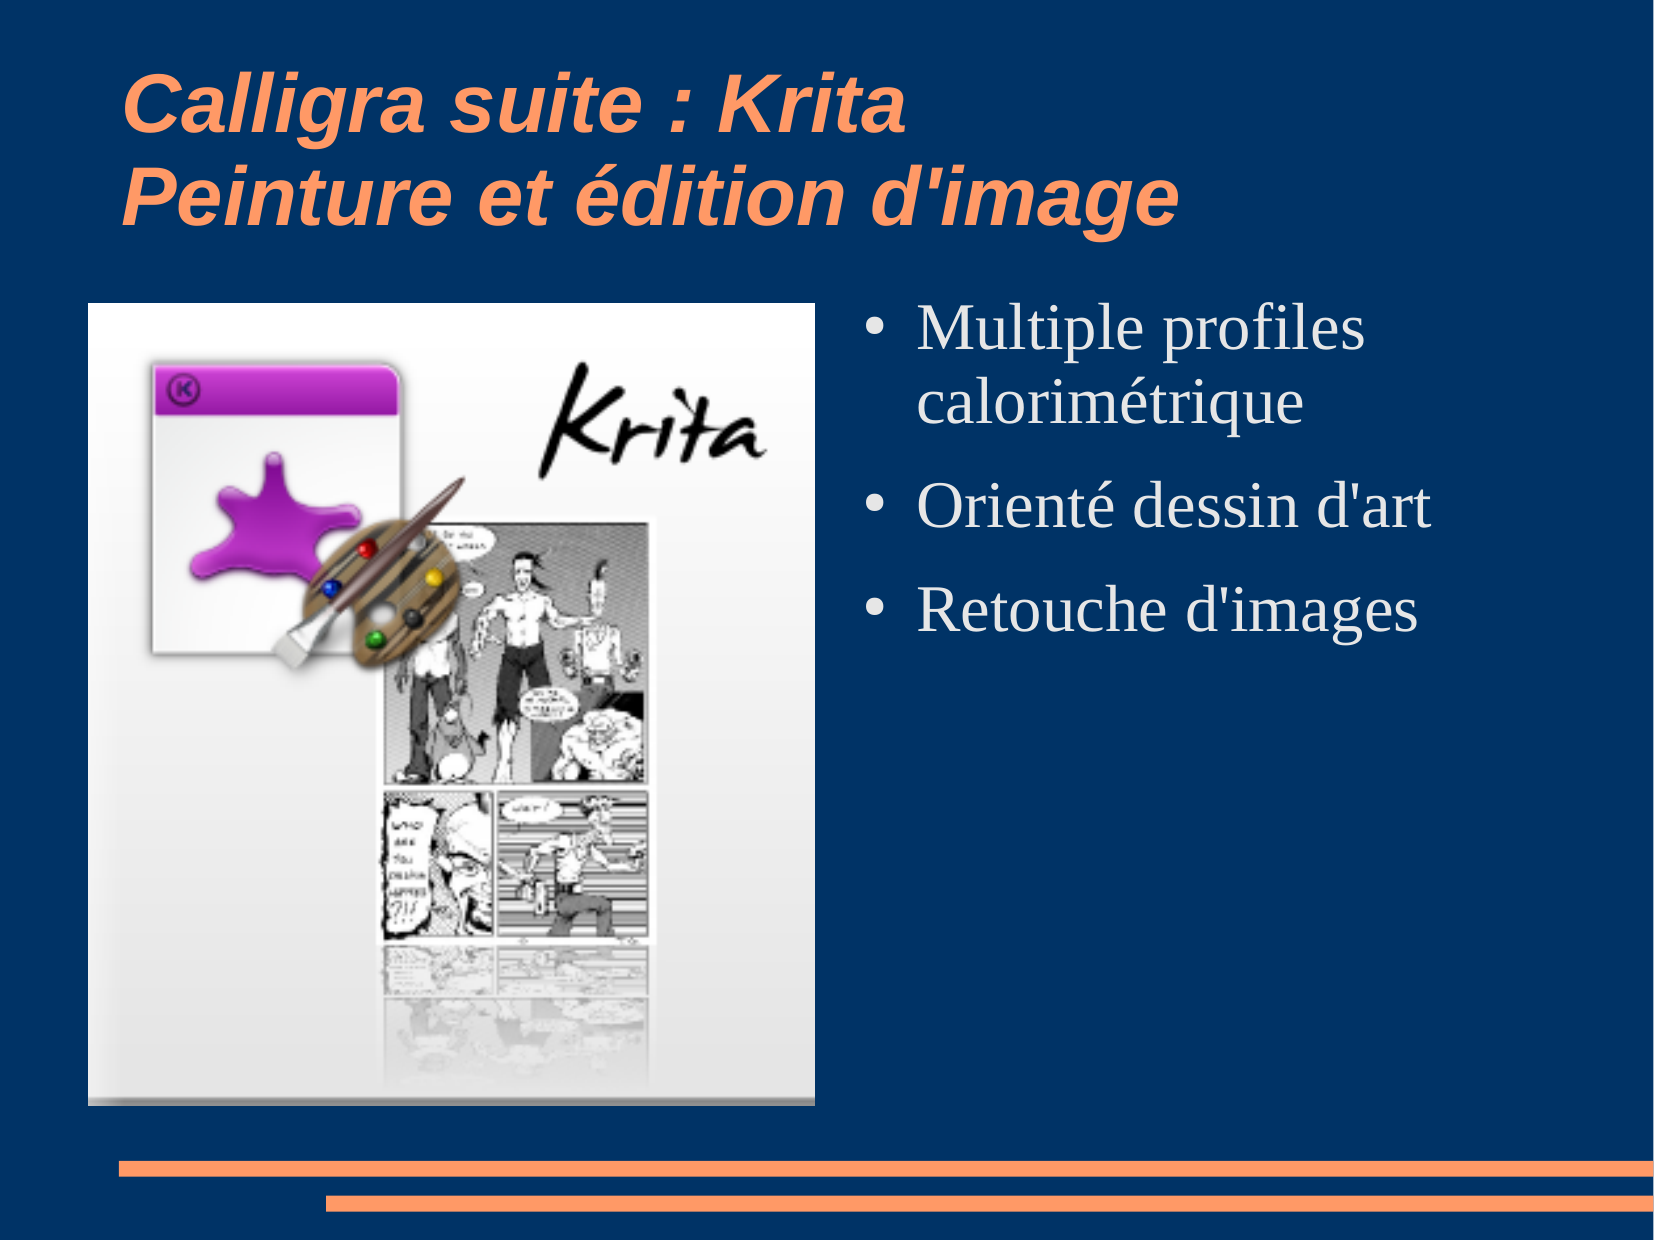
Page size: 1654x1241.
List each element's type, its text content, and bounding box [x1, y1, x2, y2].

title Calligra suite : Krita Peinture et édition d'image [121, 46, 1534, 254]
picture [88, 303, 815, 1106]
list Multiple profiles calorimétrique Orienté dessin d'art Retouche d'images [845, 290, 1572, 1109]
